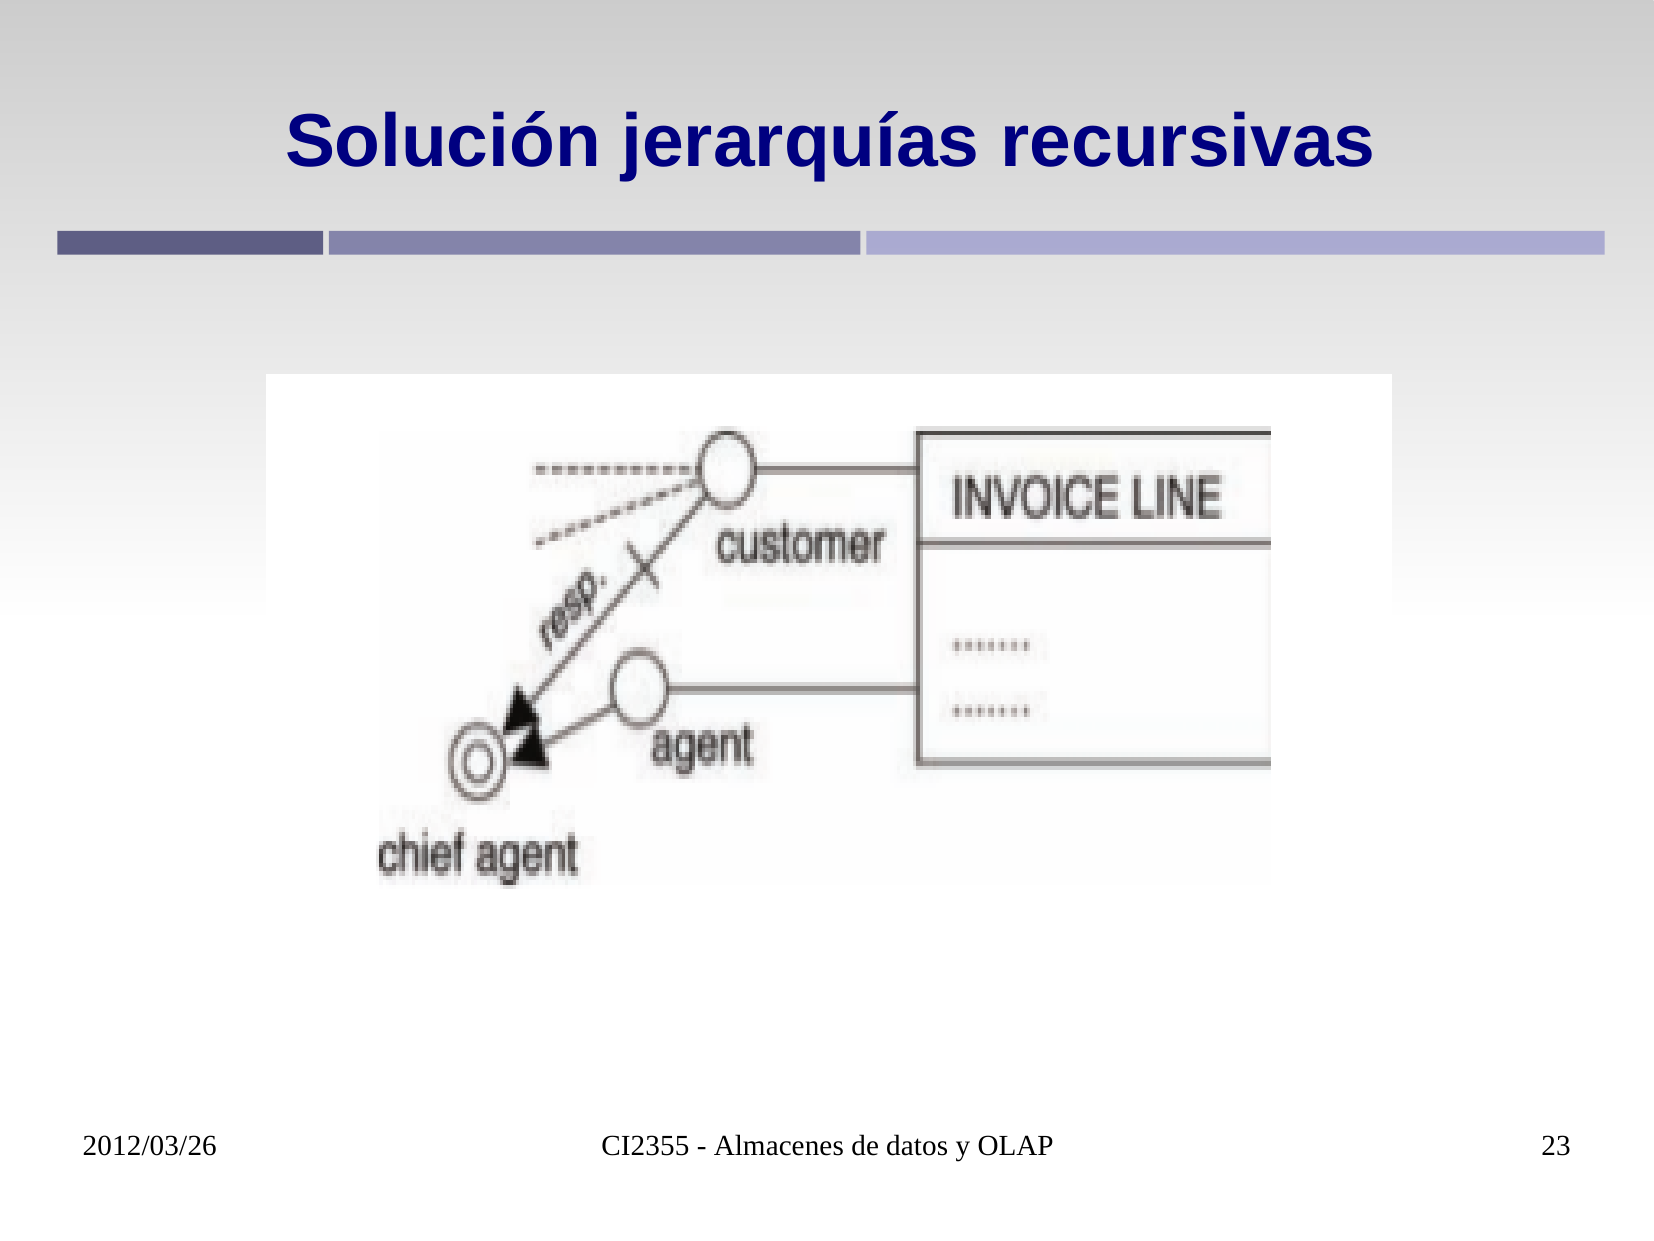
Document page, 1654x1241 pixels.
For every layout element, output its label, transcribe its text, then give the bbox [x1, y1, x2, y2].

title Solución jerarquías recursivas [86, 55, 1576, 226]
picture [266, 374, 1392, 938]
